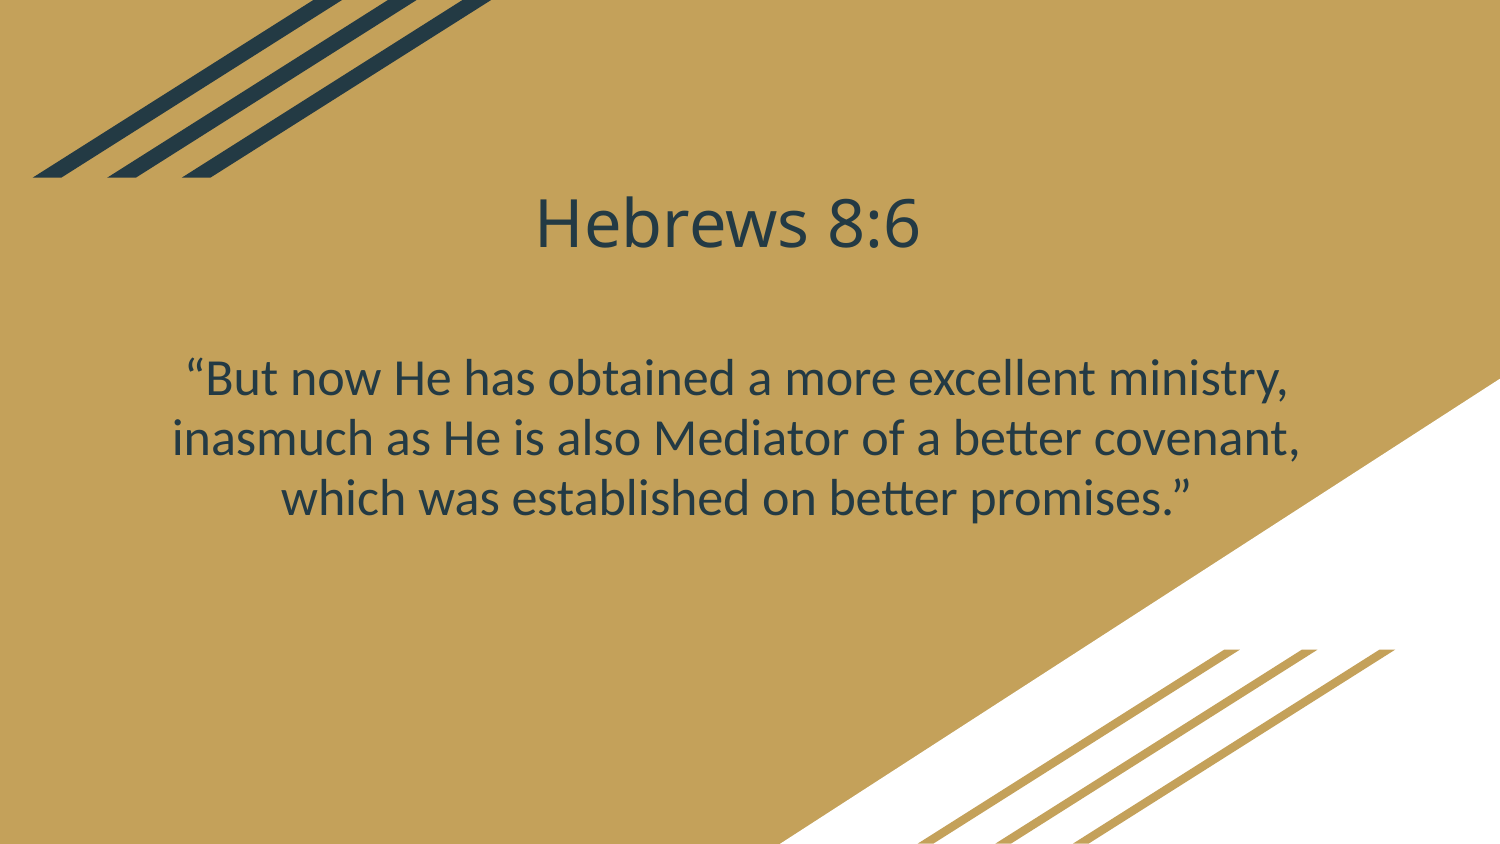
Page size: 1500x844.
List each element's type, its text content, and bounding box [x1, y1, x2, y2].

title Hebrews 8:6 [295, 86, 1178, 334]
list “But now He has obtained a more excellent ministry, inasmuch as He is also Mediator of a better covenant, which was established on better promises.” [118, 334, 1356, 833]
